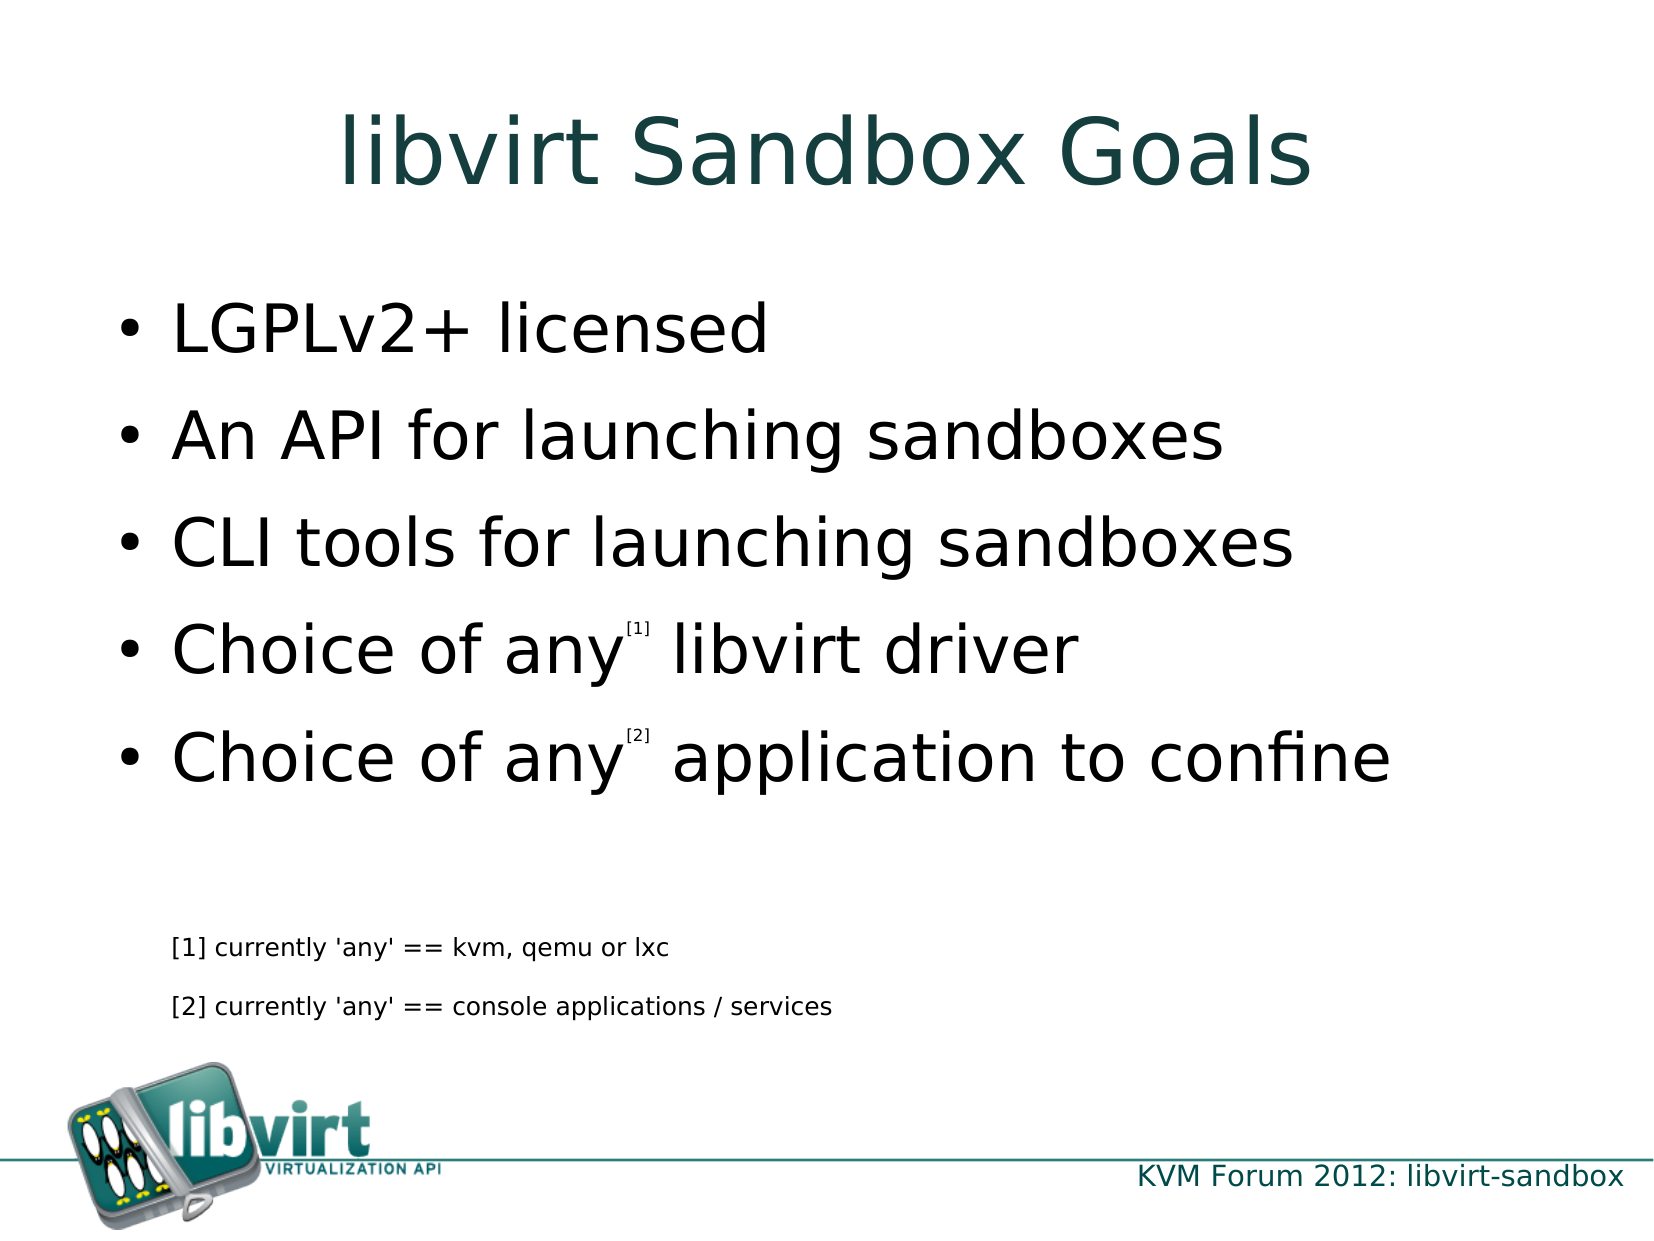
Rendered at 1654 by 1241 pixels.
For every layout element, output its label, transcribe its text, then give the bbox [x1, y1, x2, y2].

text_box KVM Forum 2012: libvirt-sandbox [1122, 1151, 1654, 1211]
list LGPLv2+ licensed An API for launching sandboxes CLI tools for launching sandboxes Choice of any[1] libvirt driver Choice of any[2] application to confine [1] currently 'any' == kvm, qemu or lxc [2] currently 'any' == console applications / services [82, 290, 1571, 1062]
picture [0, 1062, 1654, 1230]
title libvirt Sandbox Goals [82, 49, 1571, 257]
